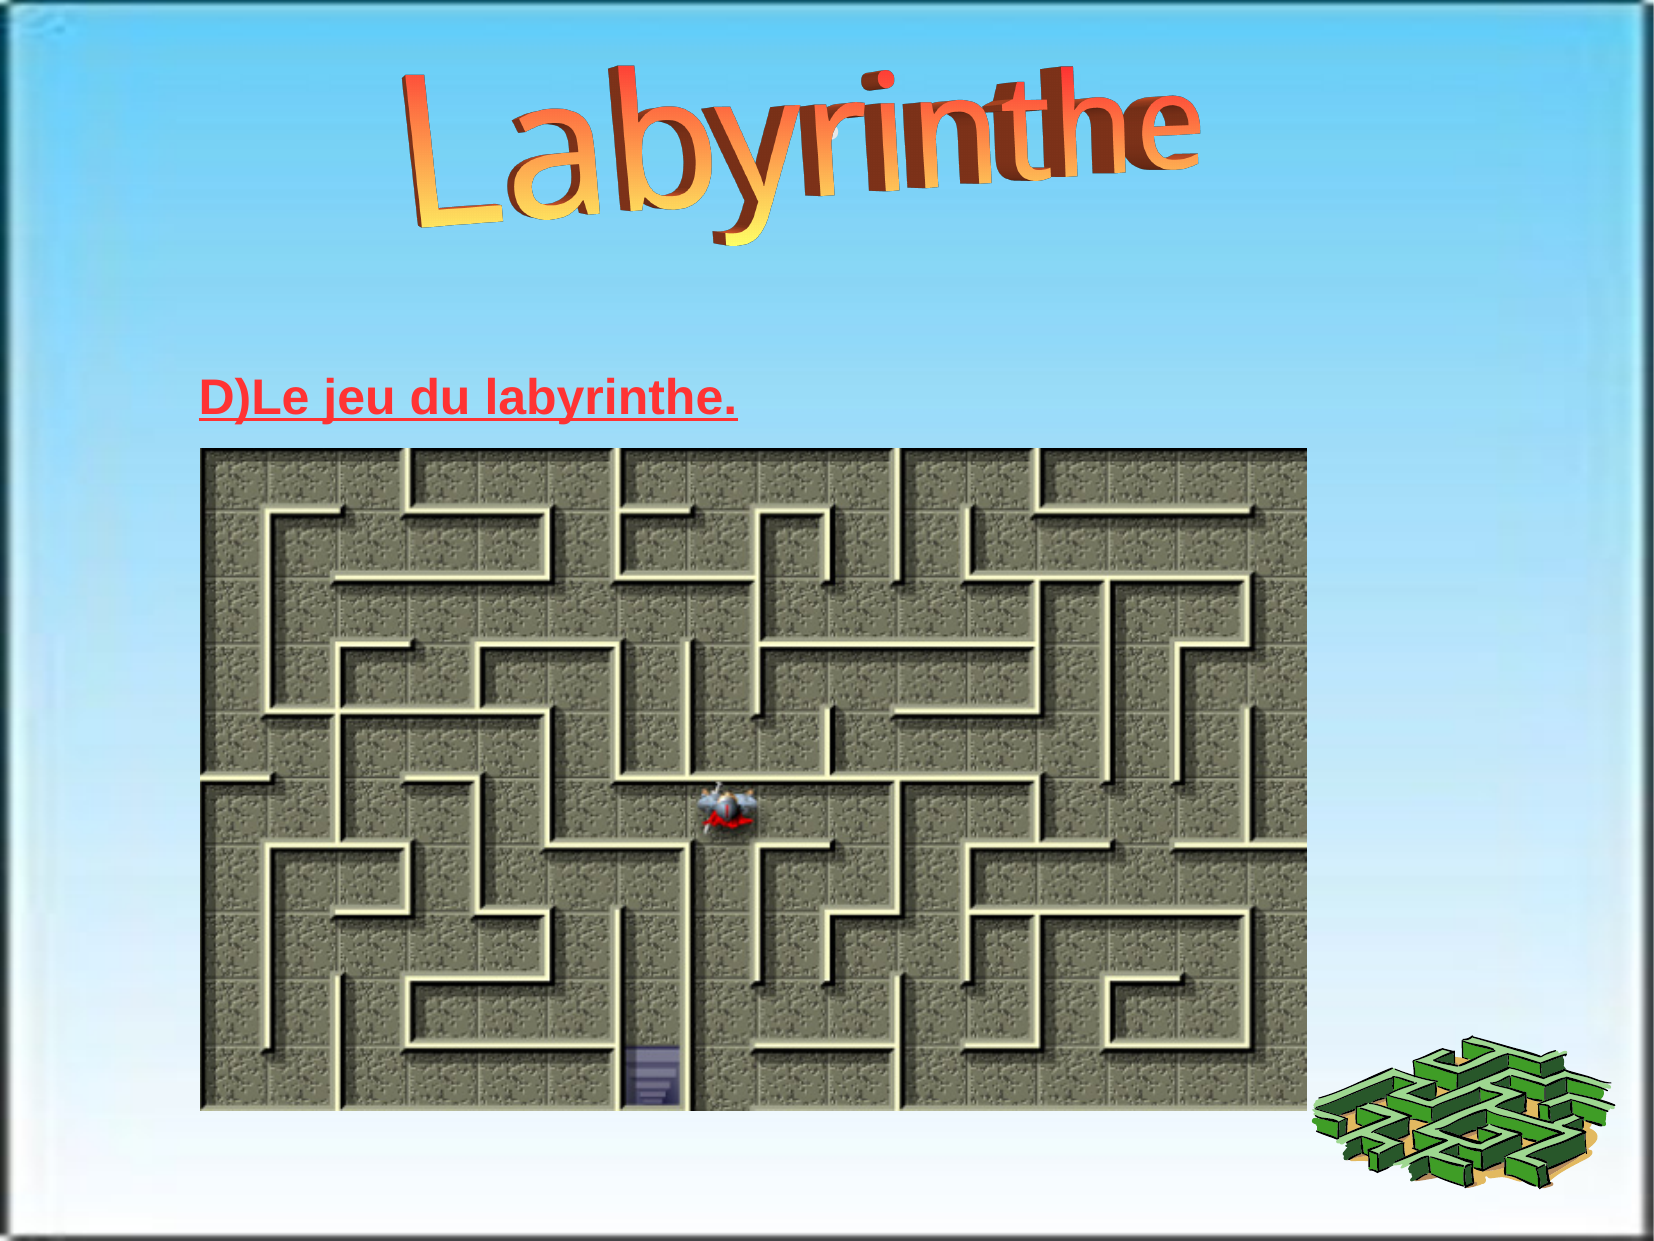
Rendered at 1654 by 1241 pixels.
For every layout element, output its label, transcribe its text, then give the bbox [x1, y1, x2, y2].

title s [121, 19, 1534, 227]
list D)Le jeu du labyrinthe. [115, 369, 1507, 1152]
picture [0, 0, 1654, 1241]
